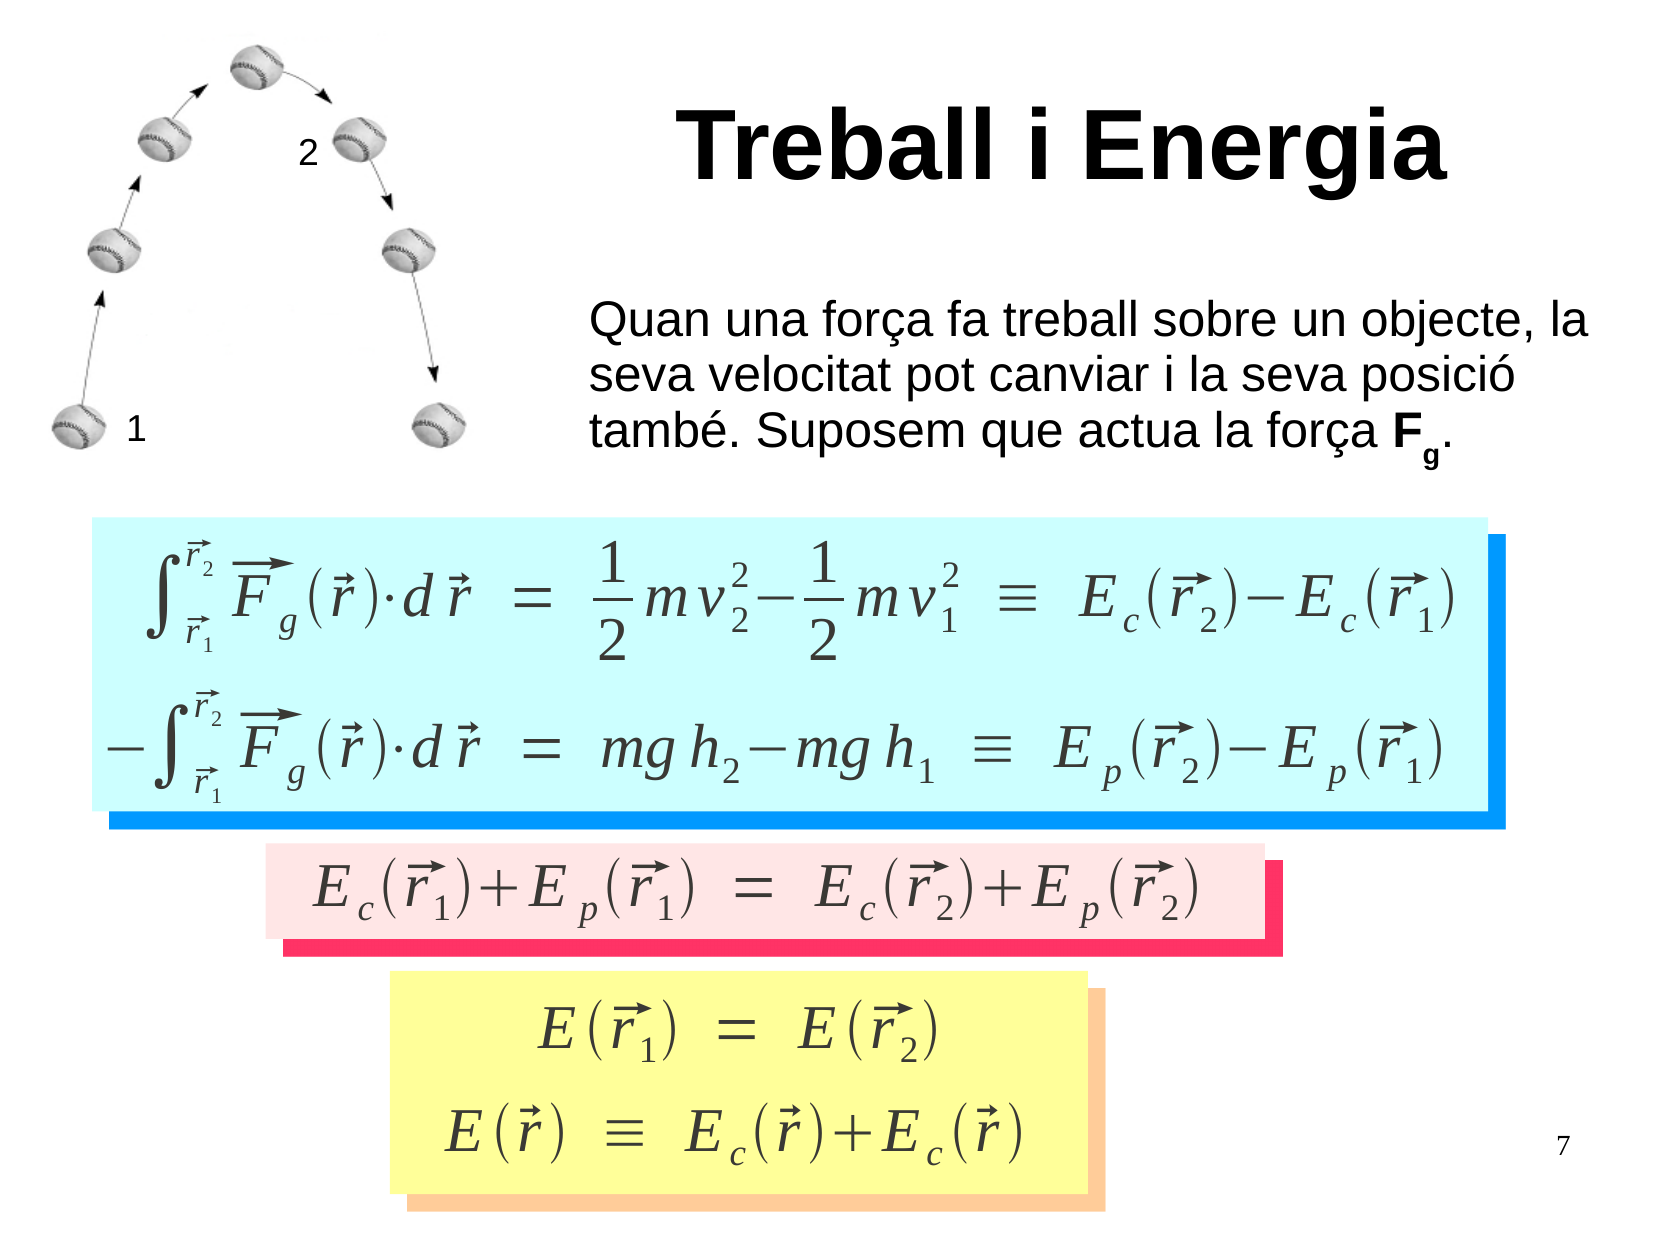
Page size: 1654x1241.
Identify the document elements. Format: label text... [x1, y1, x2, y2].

text_box Quan una força fa treball sobre un objecte, la seva velocitat pot canviar i la seva posició també. Suposem que actua la força Fg. [574, 283, 1616, 507]
text_box [389, 970, 1088, 1195]
chart [95, 684, 1453, 808]
chart [527, 992, 948, 1071]
text_box [265, 843, 1265, 939]
picture [38, 31, 489, 465]
chart [130, 526, 1464, 683]
chart [434, 1094, 1032, 1173]
chart [303, 850, 1209, 929]
text_box 2 [283, 123, 341, 181]
text_box 1 [111, 400, 168, 457]
text_box Treball i Energia [655, 81, 1496, 209]
text_box [92, 517, 1489, 812]
